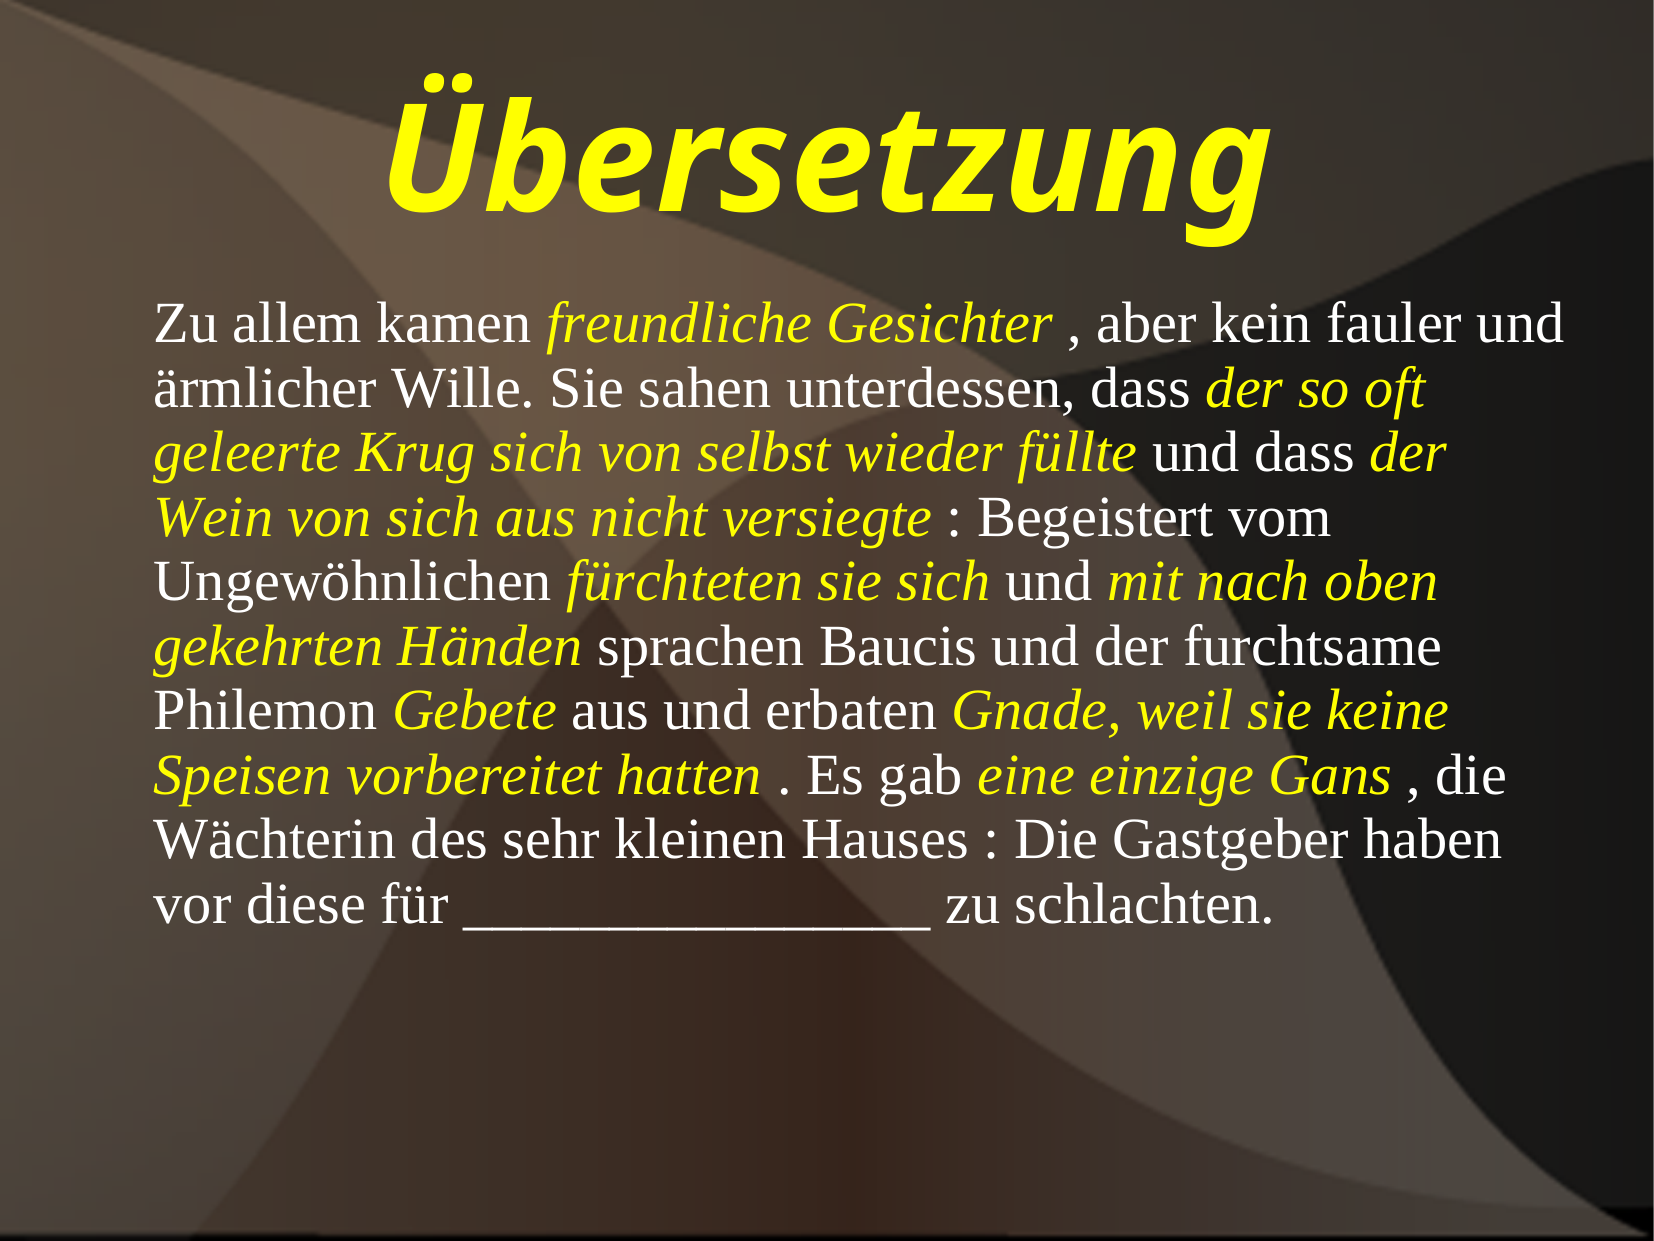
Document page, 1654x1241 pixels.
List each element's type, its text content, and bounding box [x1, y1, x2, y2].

list Zu allem kamen freundliche Gesichter , aber kein fauler und ärmlicher Wille. Sie sahen unterdessen, dass der so oft geleerte Krug sich von selbst wieder füllte und dass der Wein von sich aus nicht versiegte : Begeistert vom Ungewöhnlichen fürchteten sie sich und mit nach oben gekehrten Händen sprachen Baucis und der furchtsame Philemon Gebete aus und erbaten Gnade, weil sie keine Speisen vorbereitet hatten . Es gab eine einzige Gans , die Wächterin des sehr kleinen Hauses : Die Gastgeber haben vor diese für ________________ zu schlachten. [82, 290, 1572, 1109]
title Übersetzung [82, 49, 1571, 257]
picture [0, 0, 1654, 1241]
